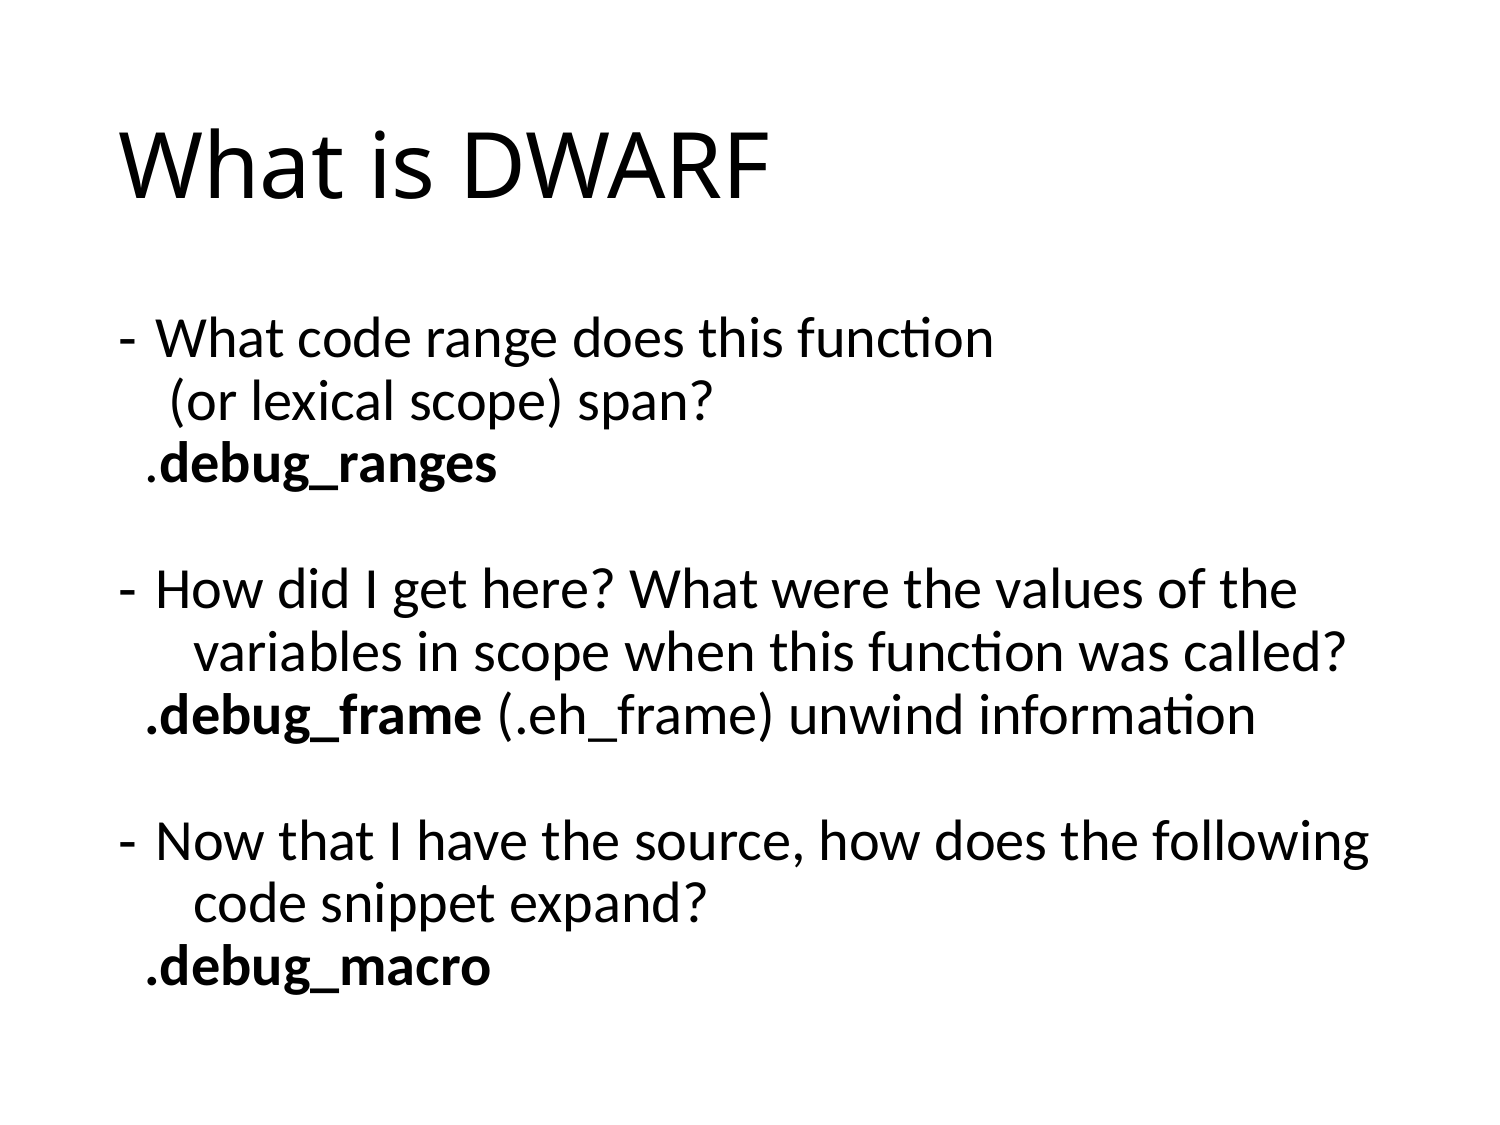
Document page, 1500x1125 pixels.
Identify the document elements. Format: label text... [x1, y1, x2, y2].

list What code range does this function (or lexical scope) span? .debug_ranges How did I get here? What were the values of the variables in scope when this function was called? .debug_frame (.eh_frame) unwind information Now that I have the source, how does the following code snippet expand? .debug_macro [103, 299, 1397, 1014]
title What is DWARF [103, 59, 1397, 278]
